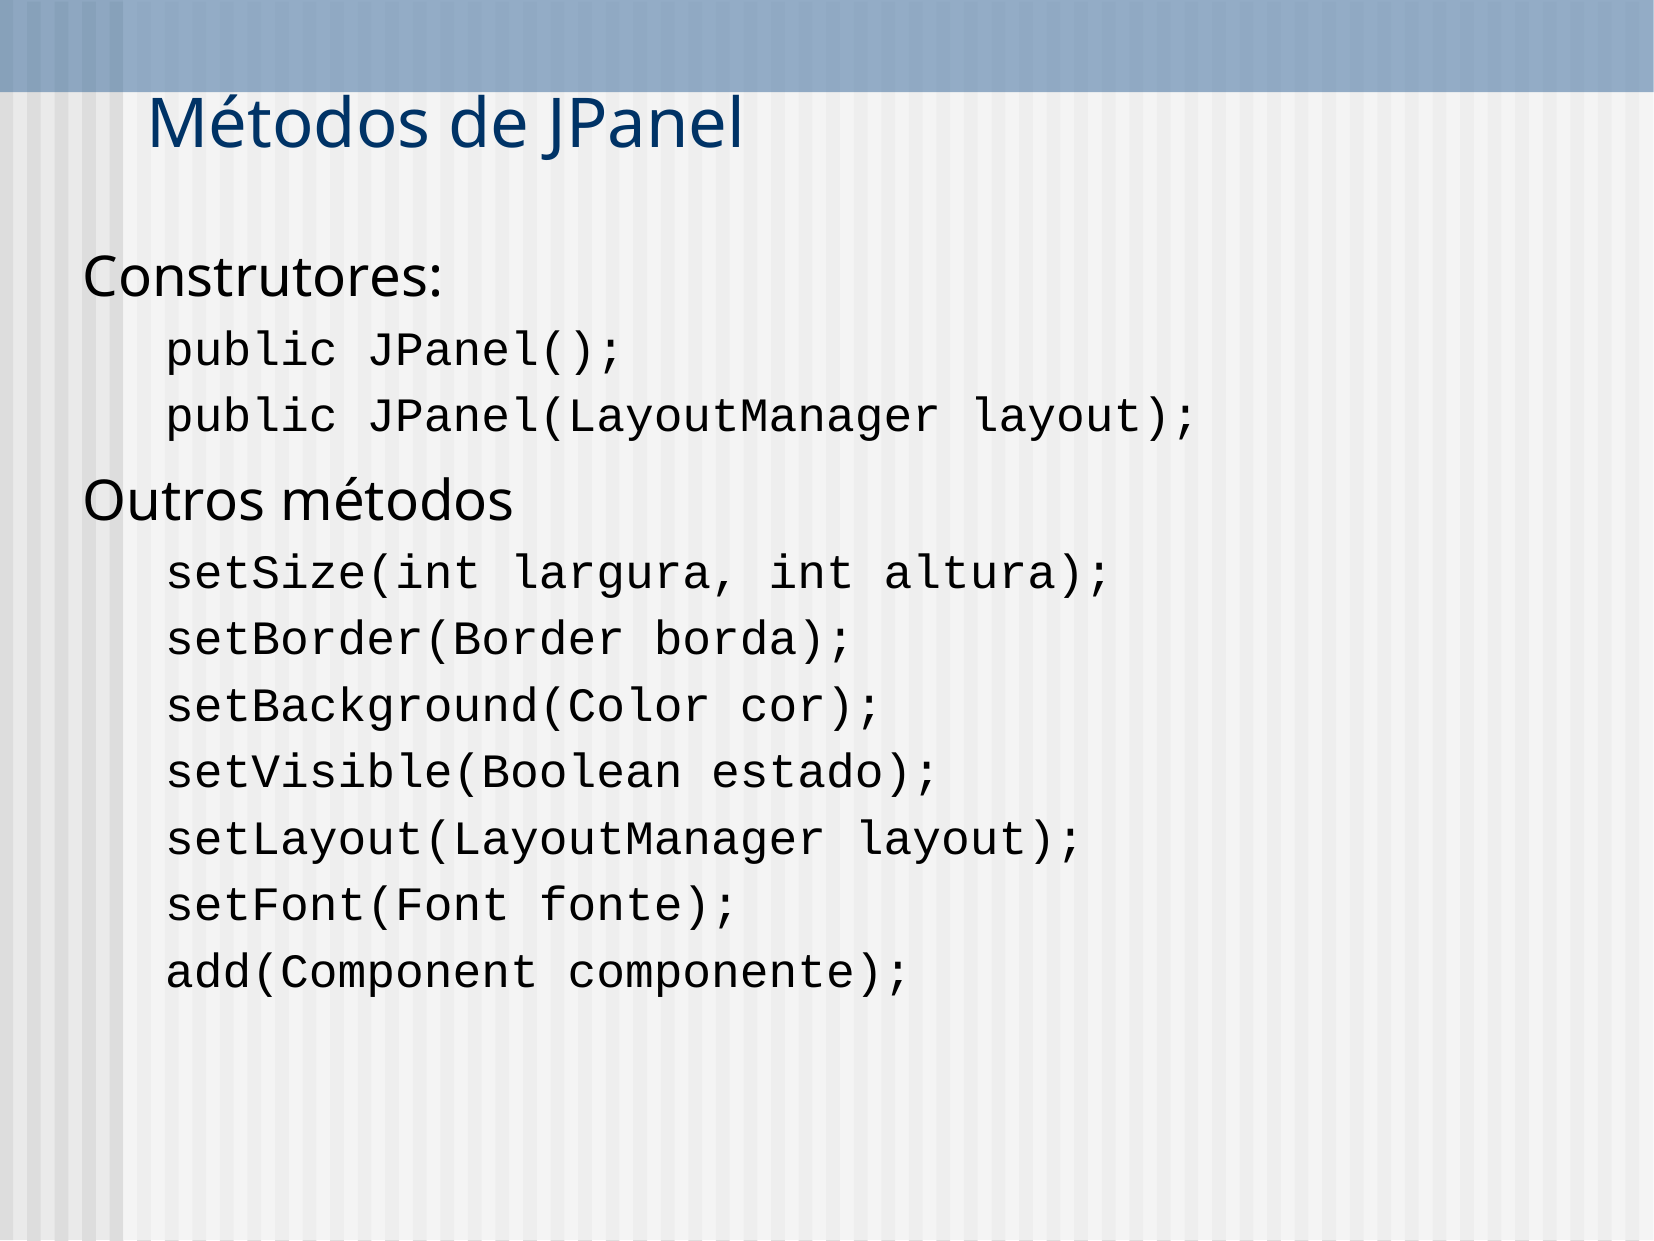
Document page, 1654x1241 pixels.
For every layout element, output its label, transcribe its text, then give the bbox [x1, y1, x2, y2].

title Métodos de JPanel [146, 36, 1536, 204]
list Construtores: public JPanel(); public JPanel(LayoutManager layout); Outros métodos setSize(int largura, int altura); setBorder(Border borda); setBackground(Color cor); setVisible(Boolean estado); setLayout(LayoutManager layout); setFont(Font fonte); add(Component componente); [82, 236, 1571, 1094]
